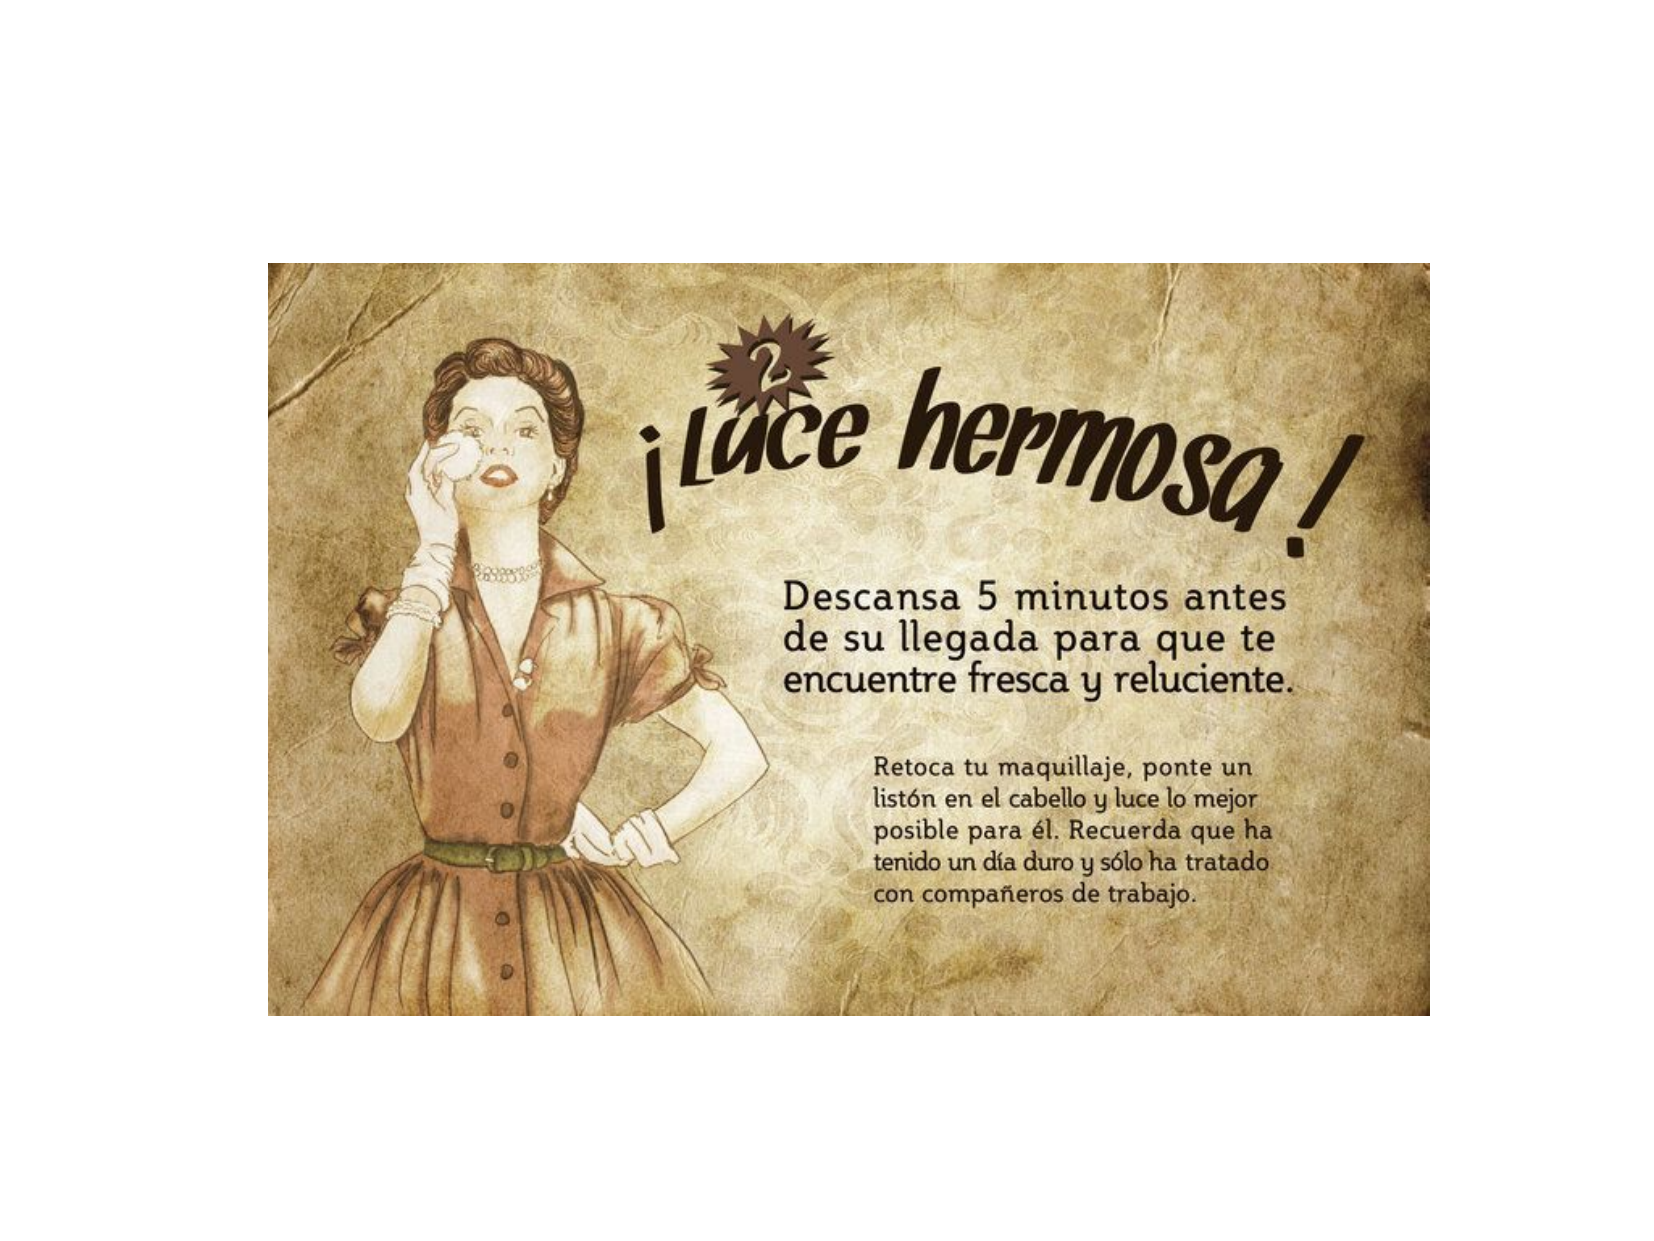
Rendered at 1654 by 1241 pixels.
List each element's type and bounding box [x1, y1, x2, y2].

picture [268, 263, 1430, 1016]
